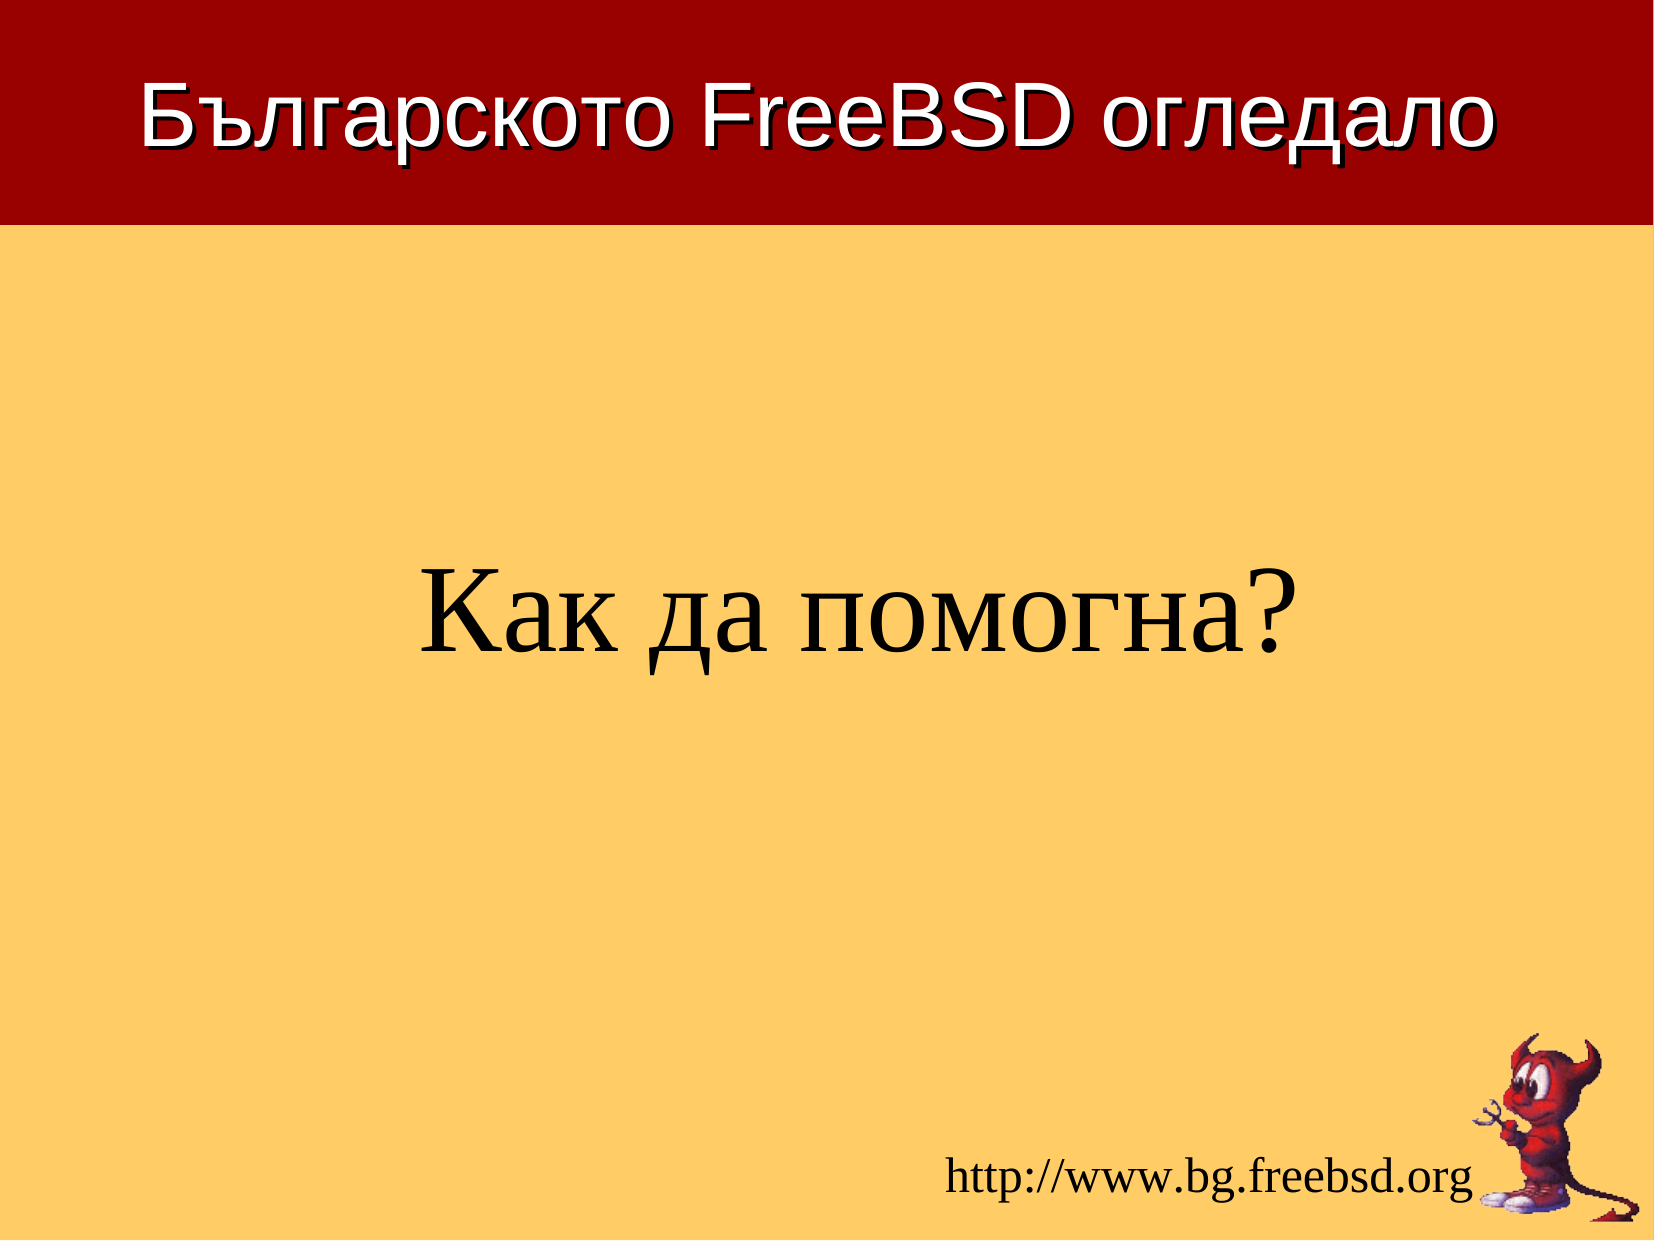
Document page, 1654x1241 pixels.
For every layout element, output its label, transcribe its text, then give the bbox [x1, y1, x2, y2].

picture [1464, 1030, 1643, 1227]
text_box Как да помогна? [418, 540, 1283, 679]
text_box http://www.bg.freebsd.org [945, 1148, 1466, 1204]
title Българското FreeBSD огледало [112, 11, 1525, 219]
